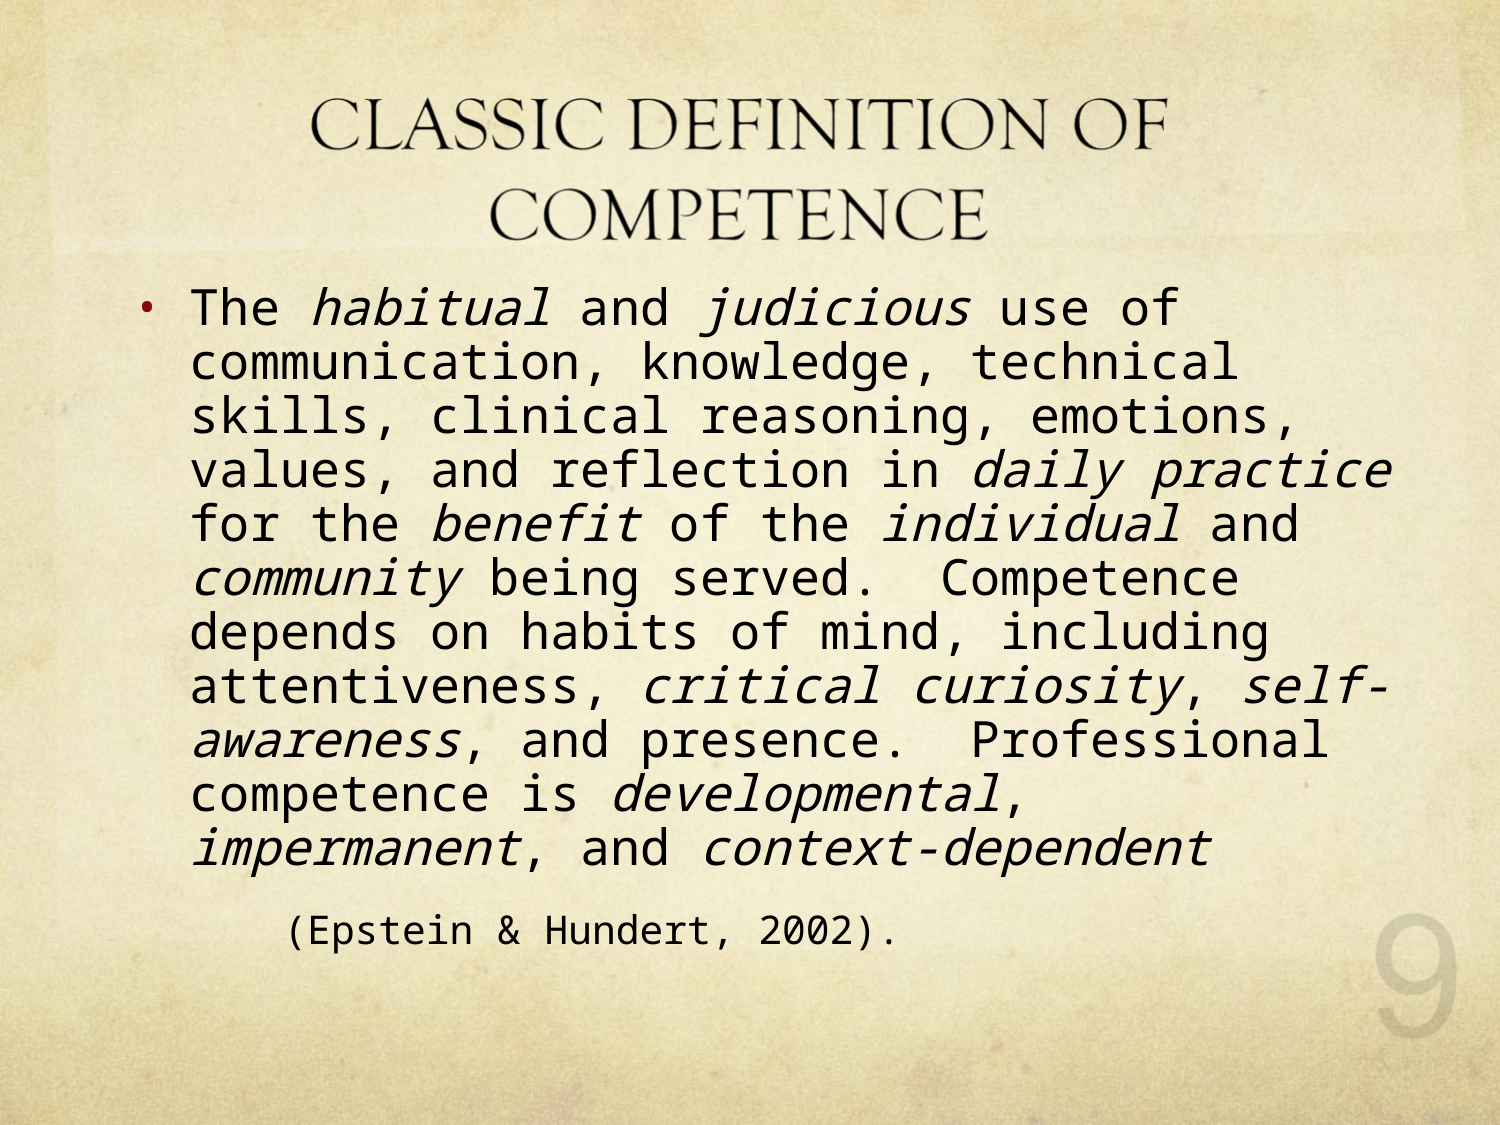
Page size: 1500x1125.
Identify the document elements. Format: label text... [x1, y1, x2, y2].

picture [0, 0, 1500, 1125]
list The habitual and judicious use of communication, knowledge, technical skills, clinical reasoning, emotions, values, and reflection in daily practice for the benefit of the individual and community being served. Competence depends on habits of mind, including attentiveness, critical curiosity, self-awareness, and presence. Professional competence is developmental, impermanent, and context-dependent (Epstein & Hundert, 2002). [99, 275, 1413, 1092]
text_box [62, 95, 1414, 304]
